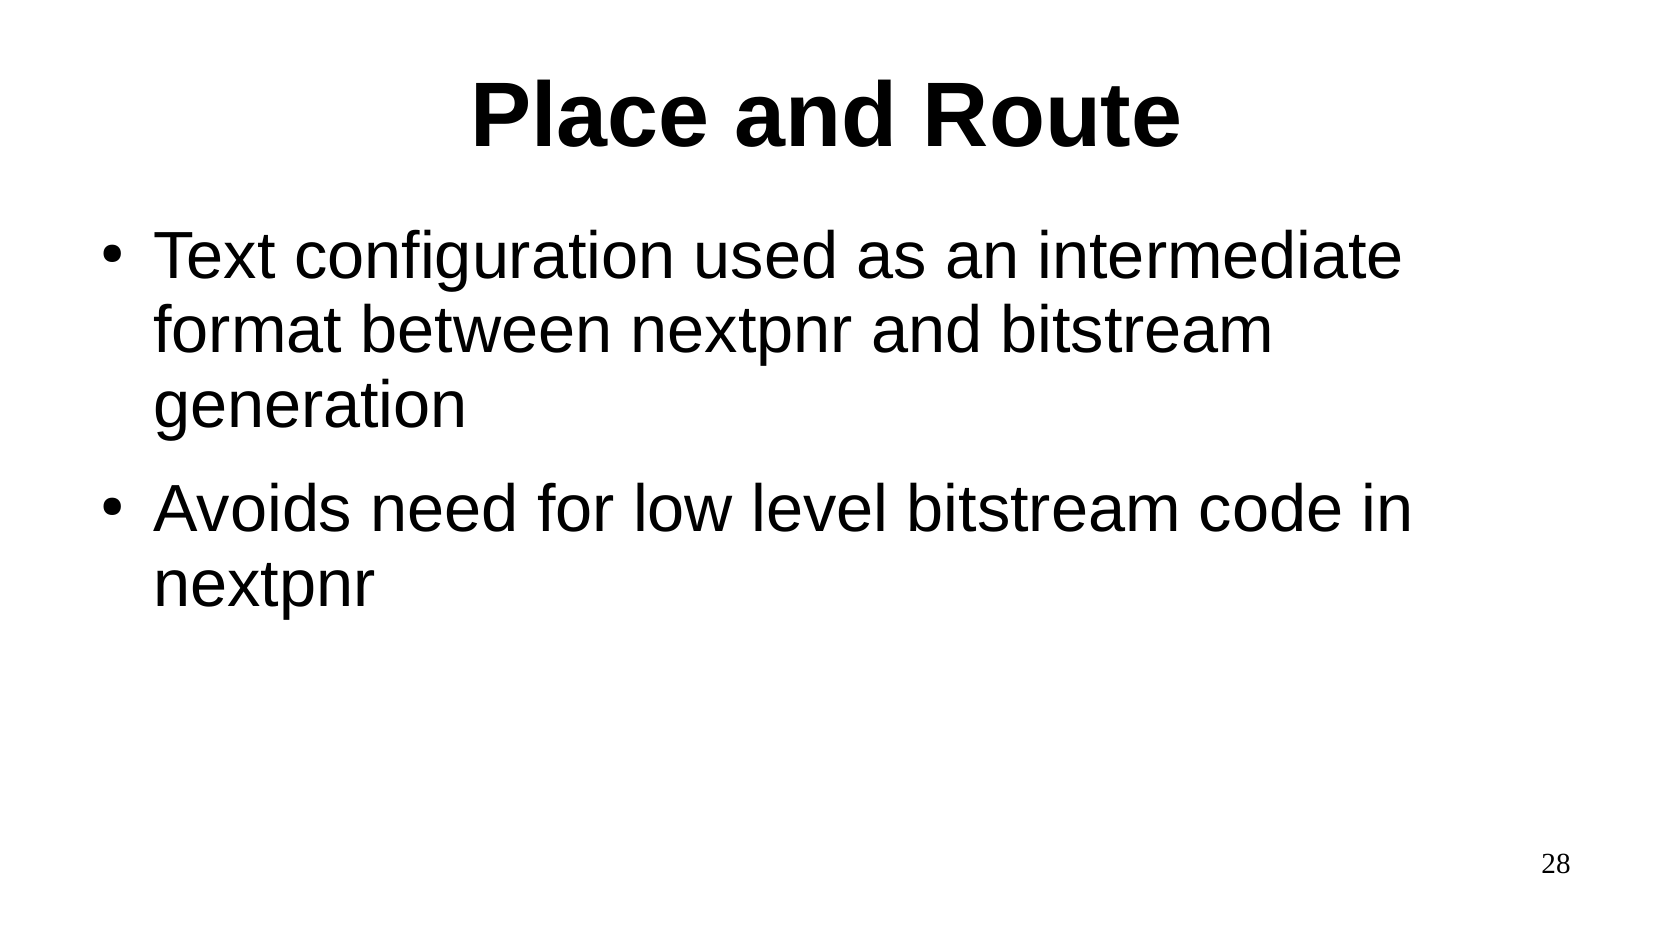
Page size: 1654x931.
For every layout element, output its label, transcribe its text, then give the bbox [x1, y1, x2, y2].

list Text configuration used as an intermediate format between nextpnr and bitstream generation Avoids need for low level bitstream code in nextpnr [82, 217, 1571, 758]
title Place and Route [82, 37, 1571, 193]
